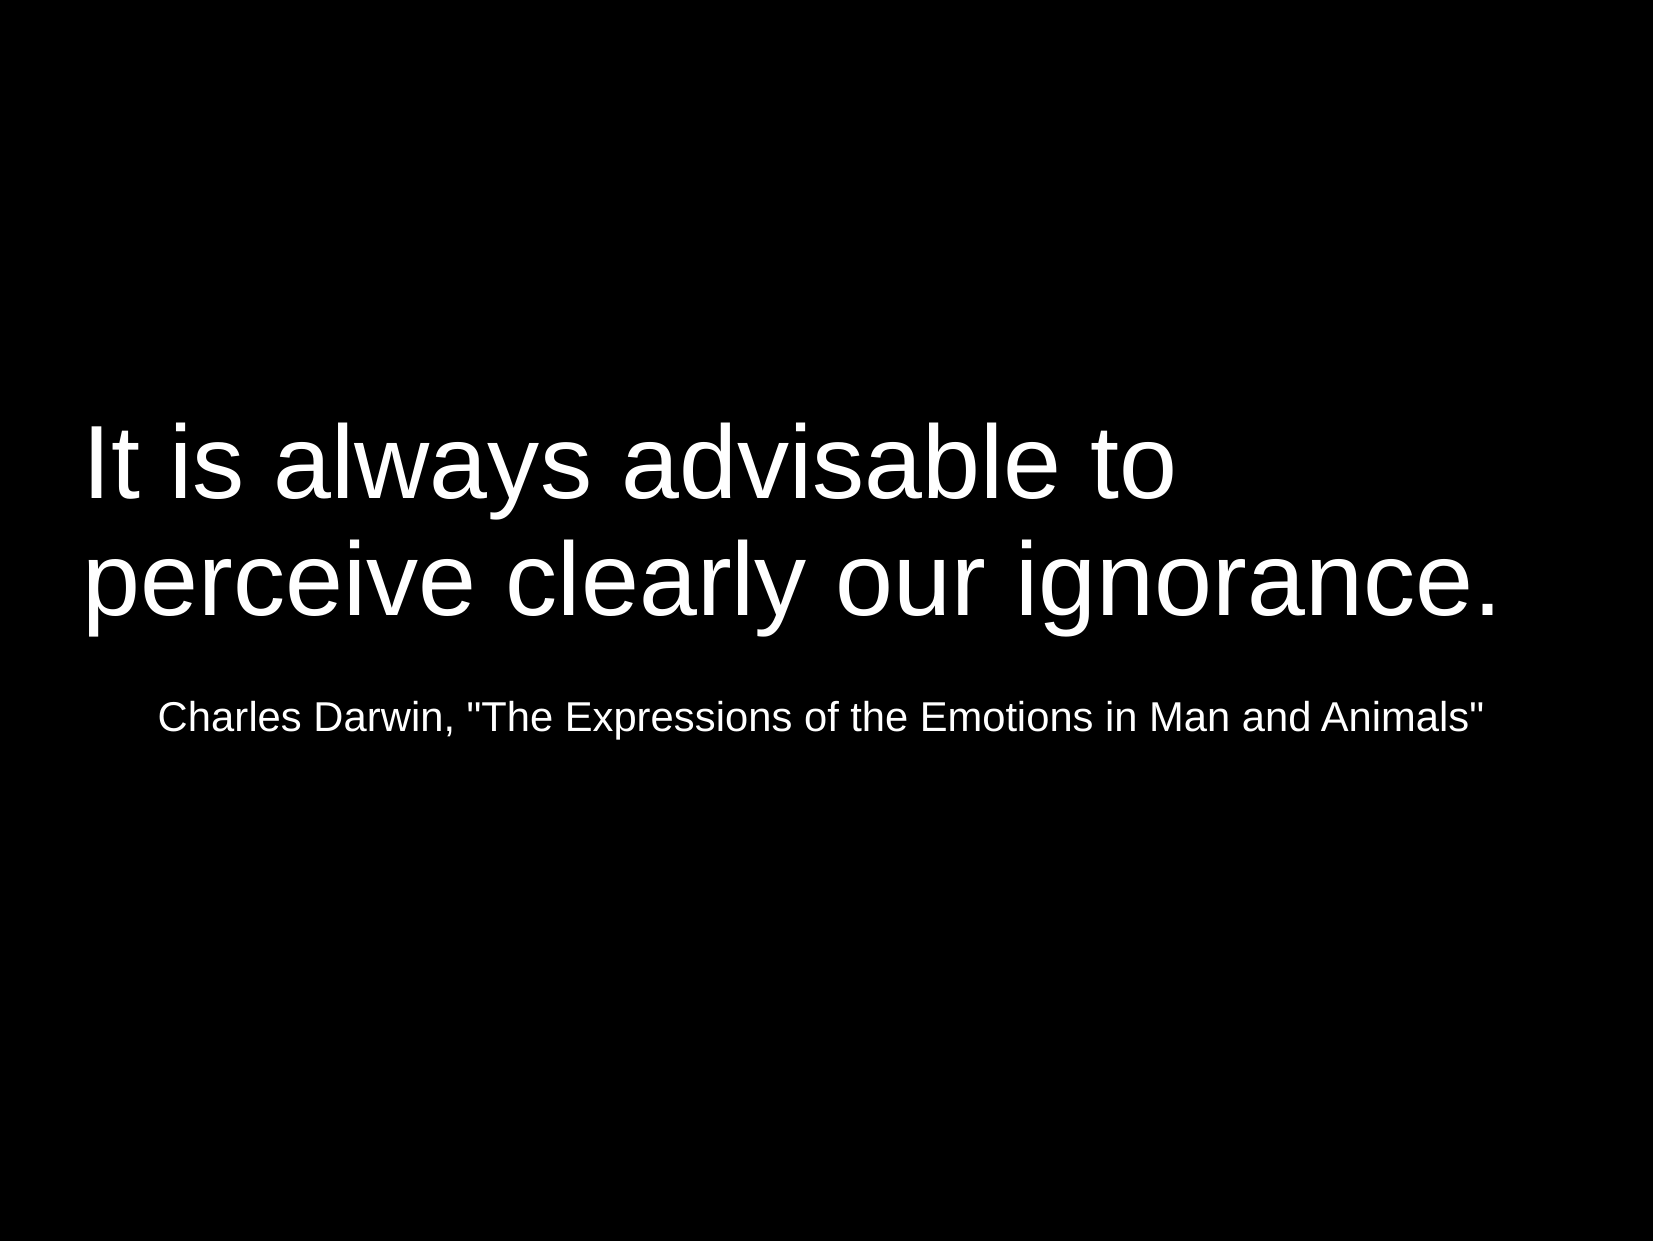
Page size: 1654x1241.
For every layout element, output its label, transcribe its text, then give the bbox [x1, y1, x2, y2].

subtitle It is always advisable to perceive clearly our ignorance. Charles Darwin, "The Expressions of the Emotions in Man and Animals" [82, 49, 1571, 1109]
